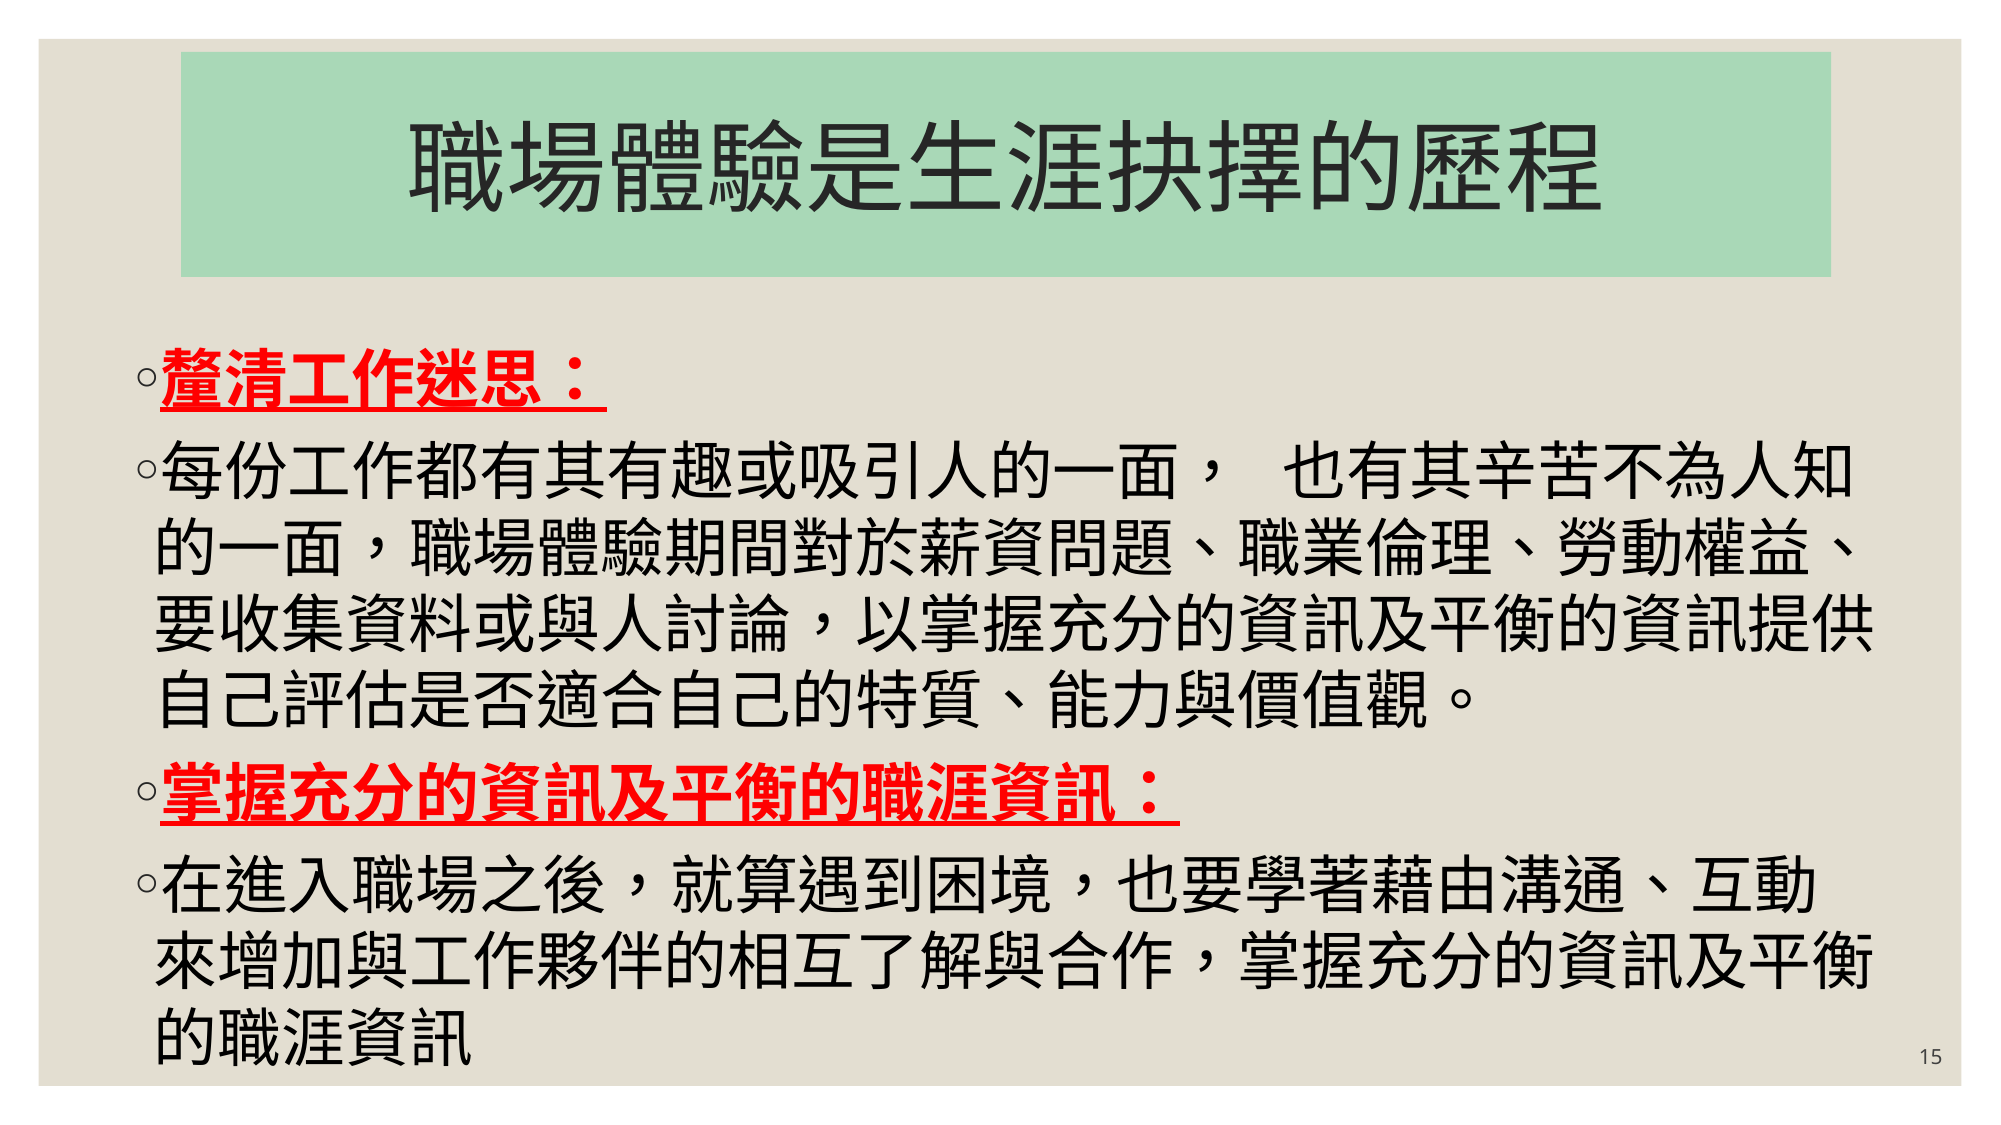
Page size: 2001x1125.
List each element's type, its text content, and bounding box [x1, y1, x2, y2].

slide_number <編號> [1717, 1034, 1958, 1080]
list 釐清工作迷思： 每份工作都有其有趣或吸引人的一面， 也有其辛苦不為人知的一面，職場體驗期間對於薪資問題、職業倫理、勞動權益、要收集資料或與人討論，以掌握充分的資訊及平衡的資訊提供自己評估是否適合自己的特質、能力與價值觀。 掌握充分的資訊及平衡的職涯資訊： 在進入職場之後，就算遇到困境，也要學著藉由溝通、互動來增加與工作夥伴的相互了解與合作，掌握充分的資訊及平衡的職涯資訊 [113, 276, 1893, 1091]
title 職場體驗是生涯抉擇的歷程 [181, 51, 1832, 276]
